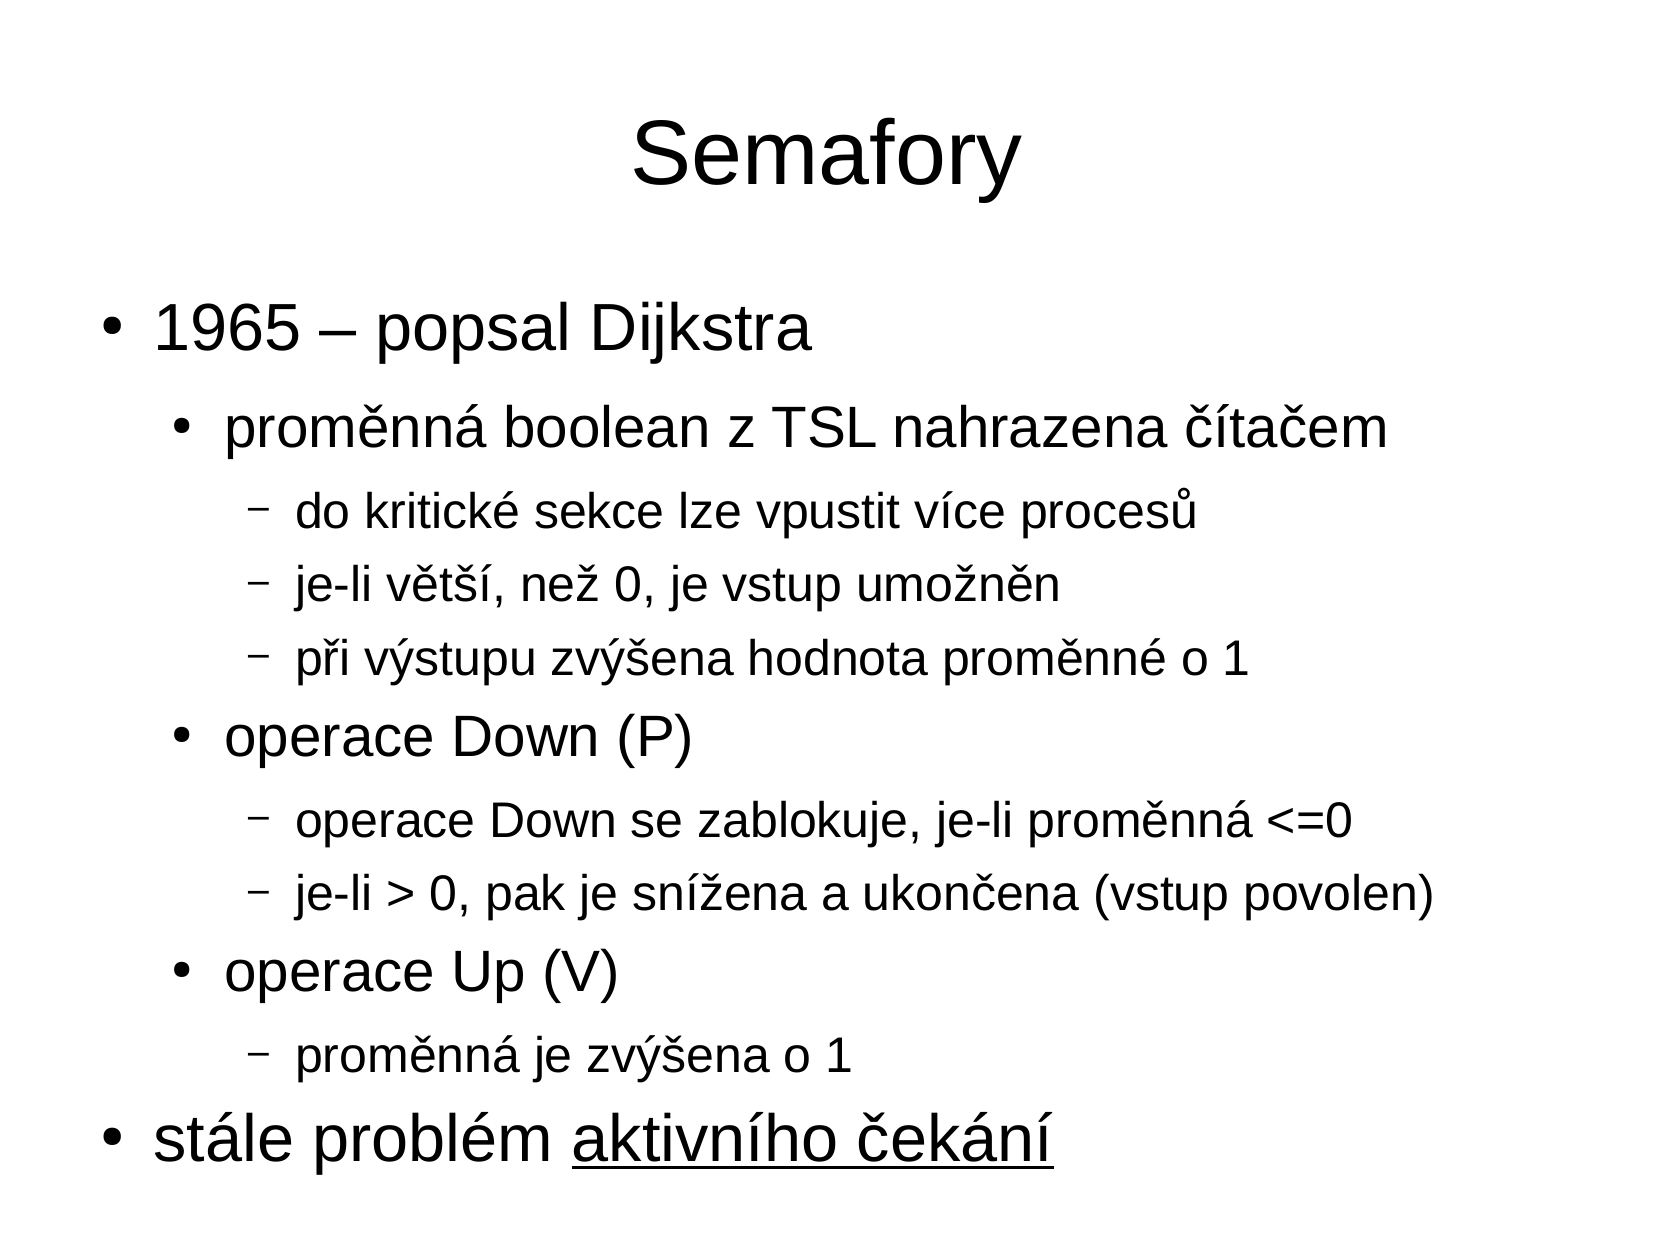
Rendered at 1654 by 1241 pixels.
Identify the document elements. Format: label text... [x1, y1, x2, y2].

title Semafory [82, 56, 1571, 250]
list 1965 – popsal Dijkstra proměnná boolean z TSL nahrazena čítačem do kritické sekce lze vpustit více procesů je-li větší, než 0, je vstup umožněn při výstupu zvýšena hodnota proměnné o 1 operace Down (P) operace Down se zablokuje, je-li proměnná <=0 je-li > 0, pak je snížena a ukončena (vstup povolen) operace Up (V) proměnná je zvýšena o 1 stále problém aktivního čekání [82, 290, 1571, 1177]
